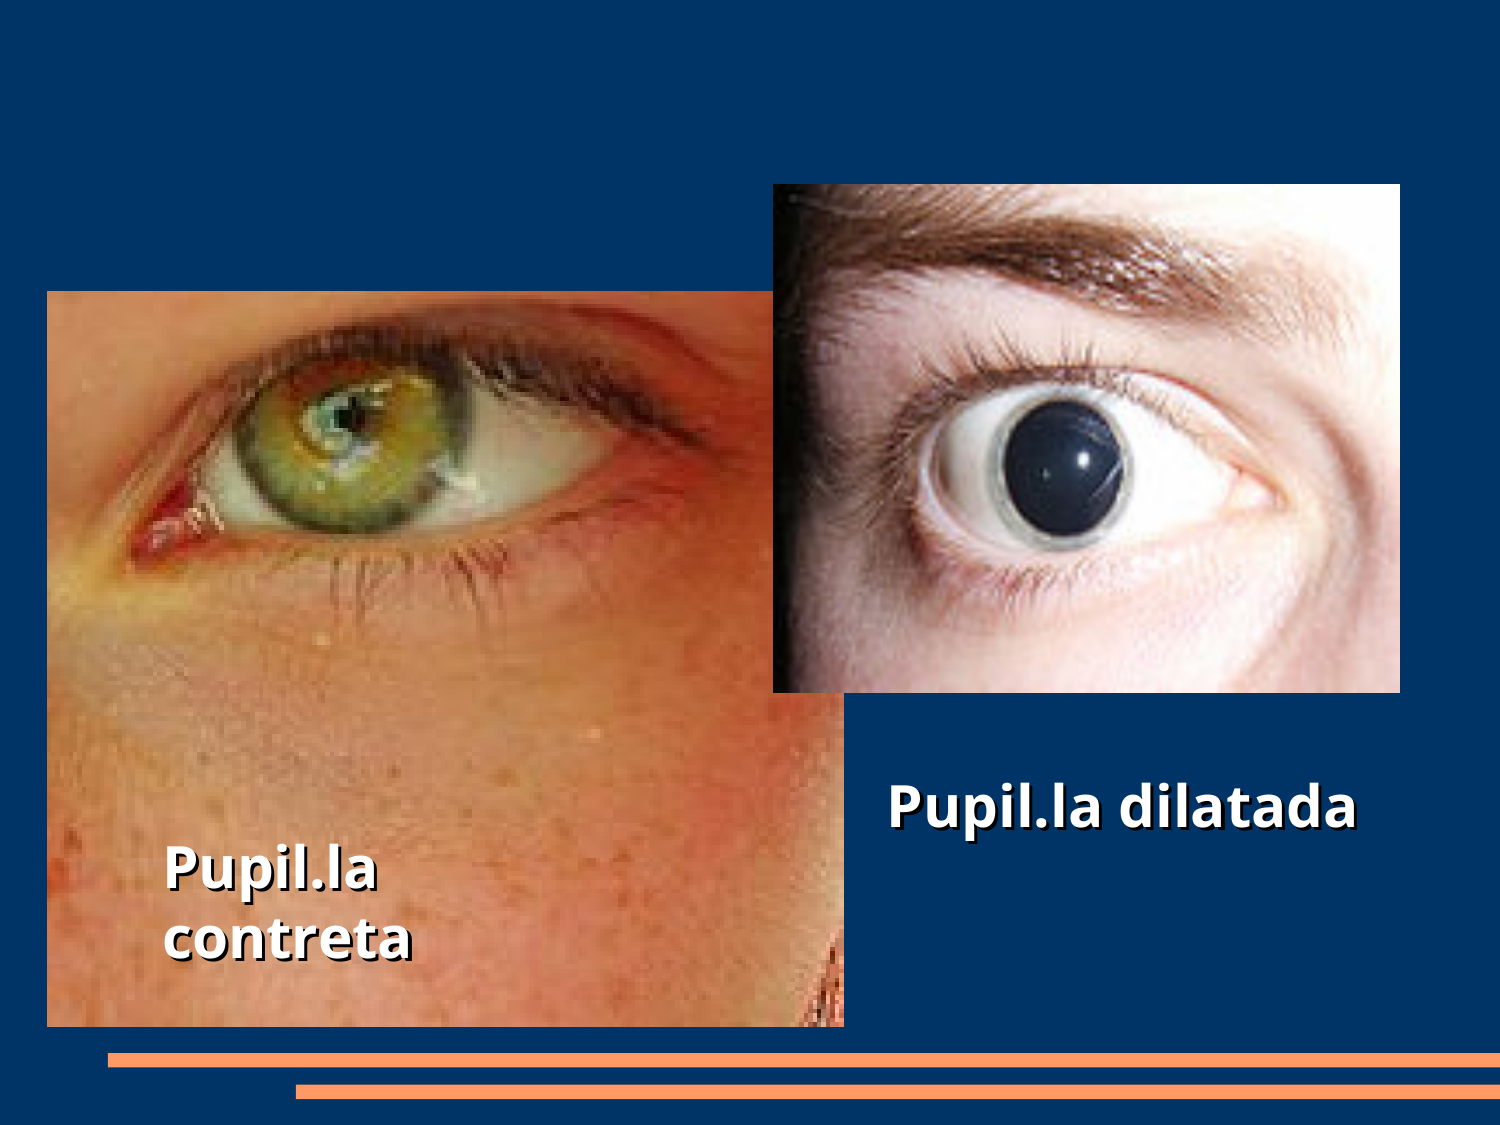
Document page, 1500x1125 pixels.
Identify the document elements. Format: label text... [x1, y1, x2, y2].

text_box Pupil.la contreta [147, 822, 644, 978]
picture [47, 184, 1400, 1027]
text_box Pupil.la dilatada [872, 761, 1374, 847]
